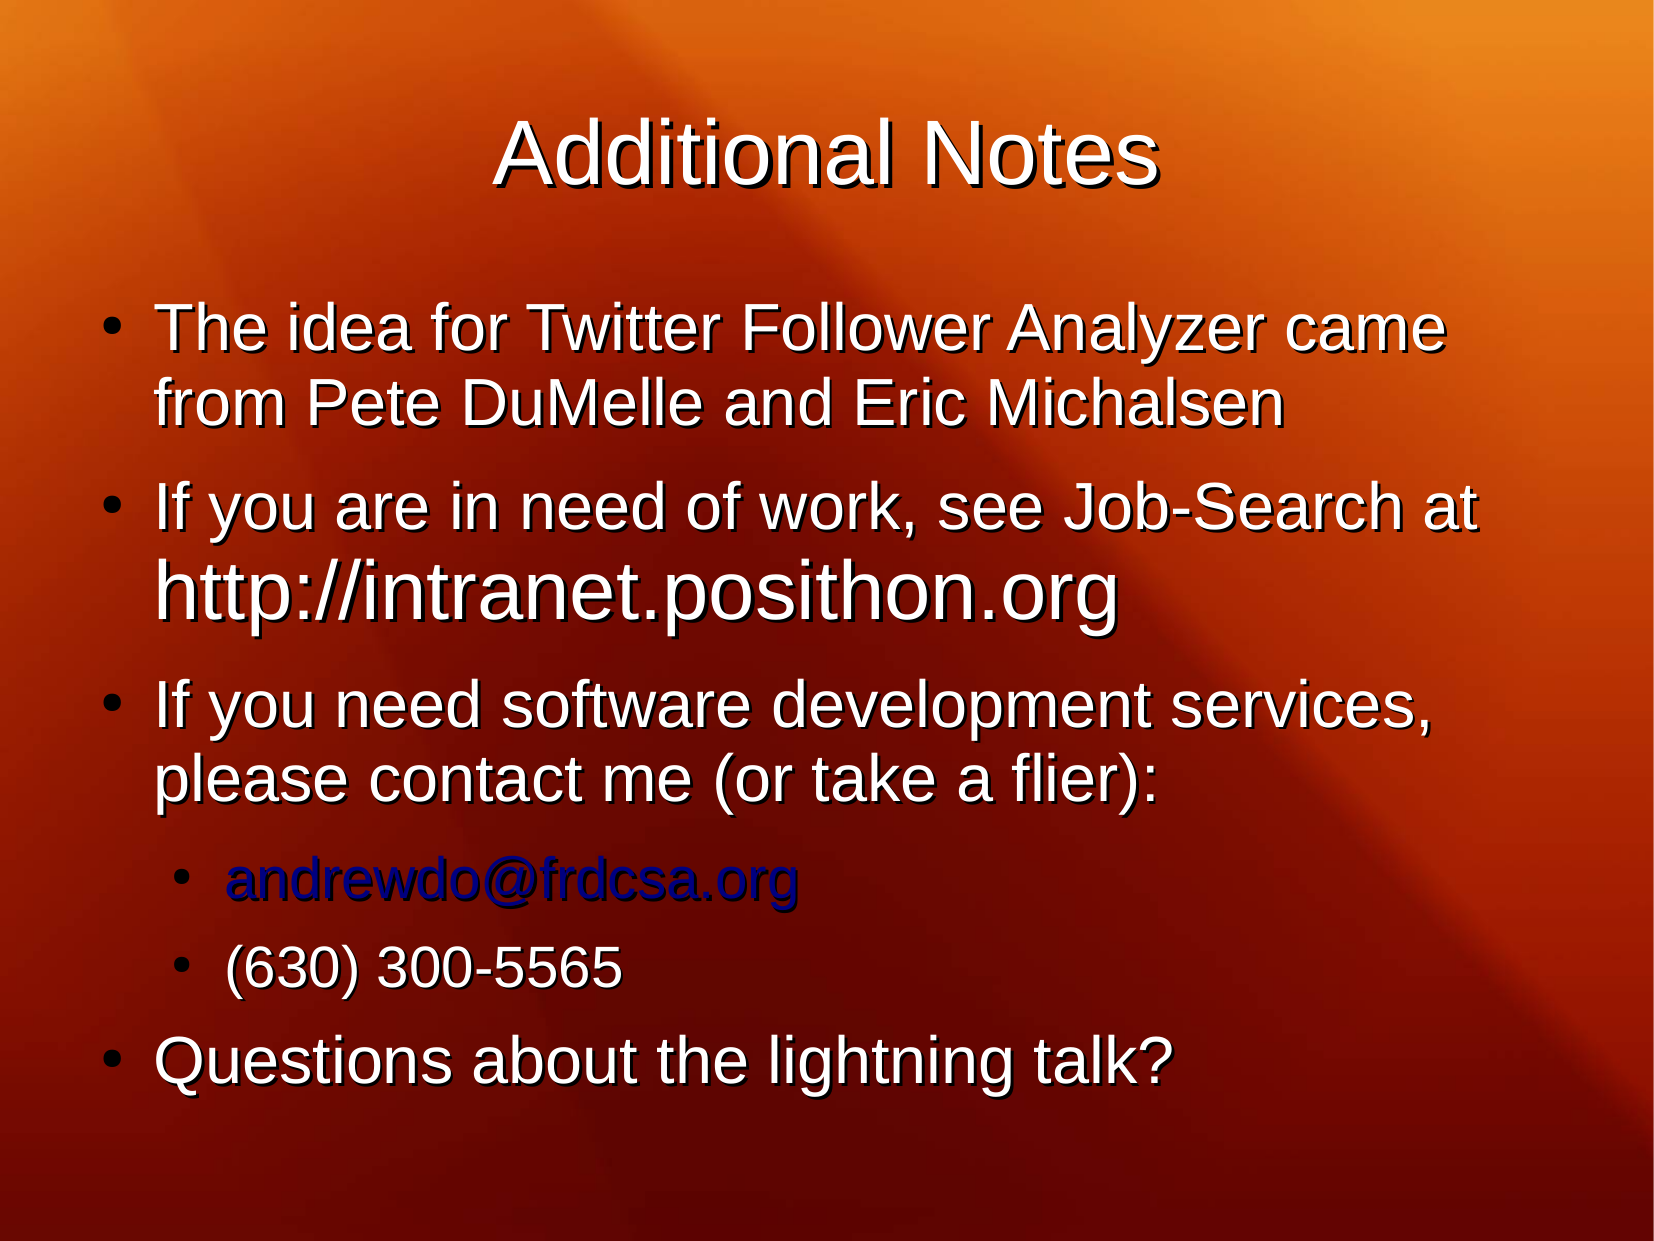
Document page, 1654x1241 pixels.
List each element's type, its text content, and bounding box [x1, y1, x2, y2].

title Additional Notes [82, 56, 1571, 250]
picture [0, 0, 1654, 1241]
list The idea for Twitter Follower Analyzer came from Pete DuMelle and Eric Michalsen If you are in need of work, see Job-Search at http://intranet.posithon.org If you need software development services, please contact me (or take a flier): andrewdo@frdcsa.org (630) 300-5565 Questions about the lightning talk? [82, 290, 1571, 1098]
